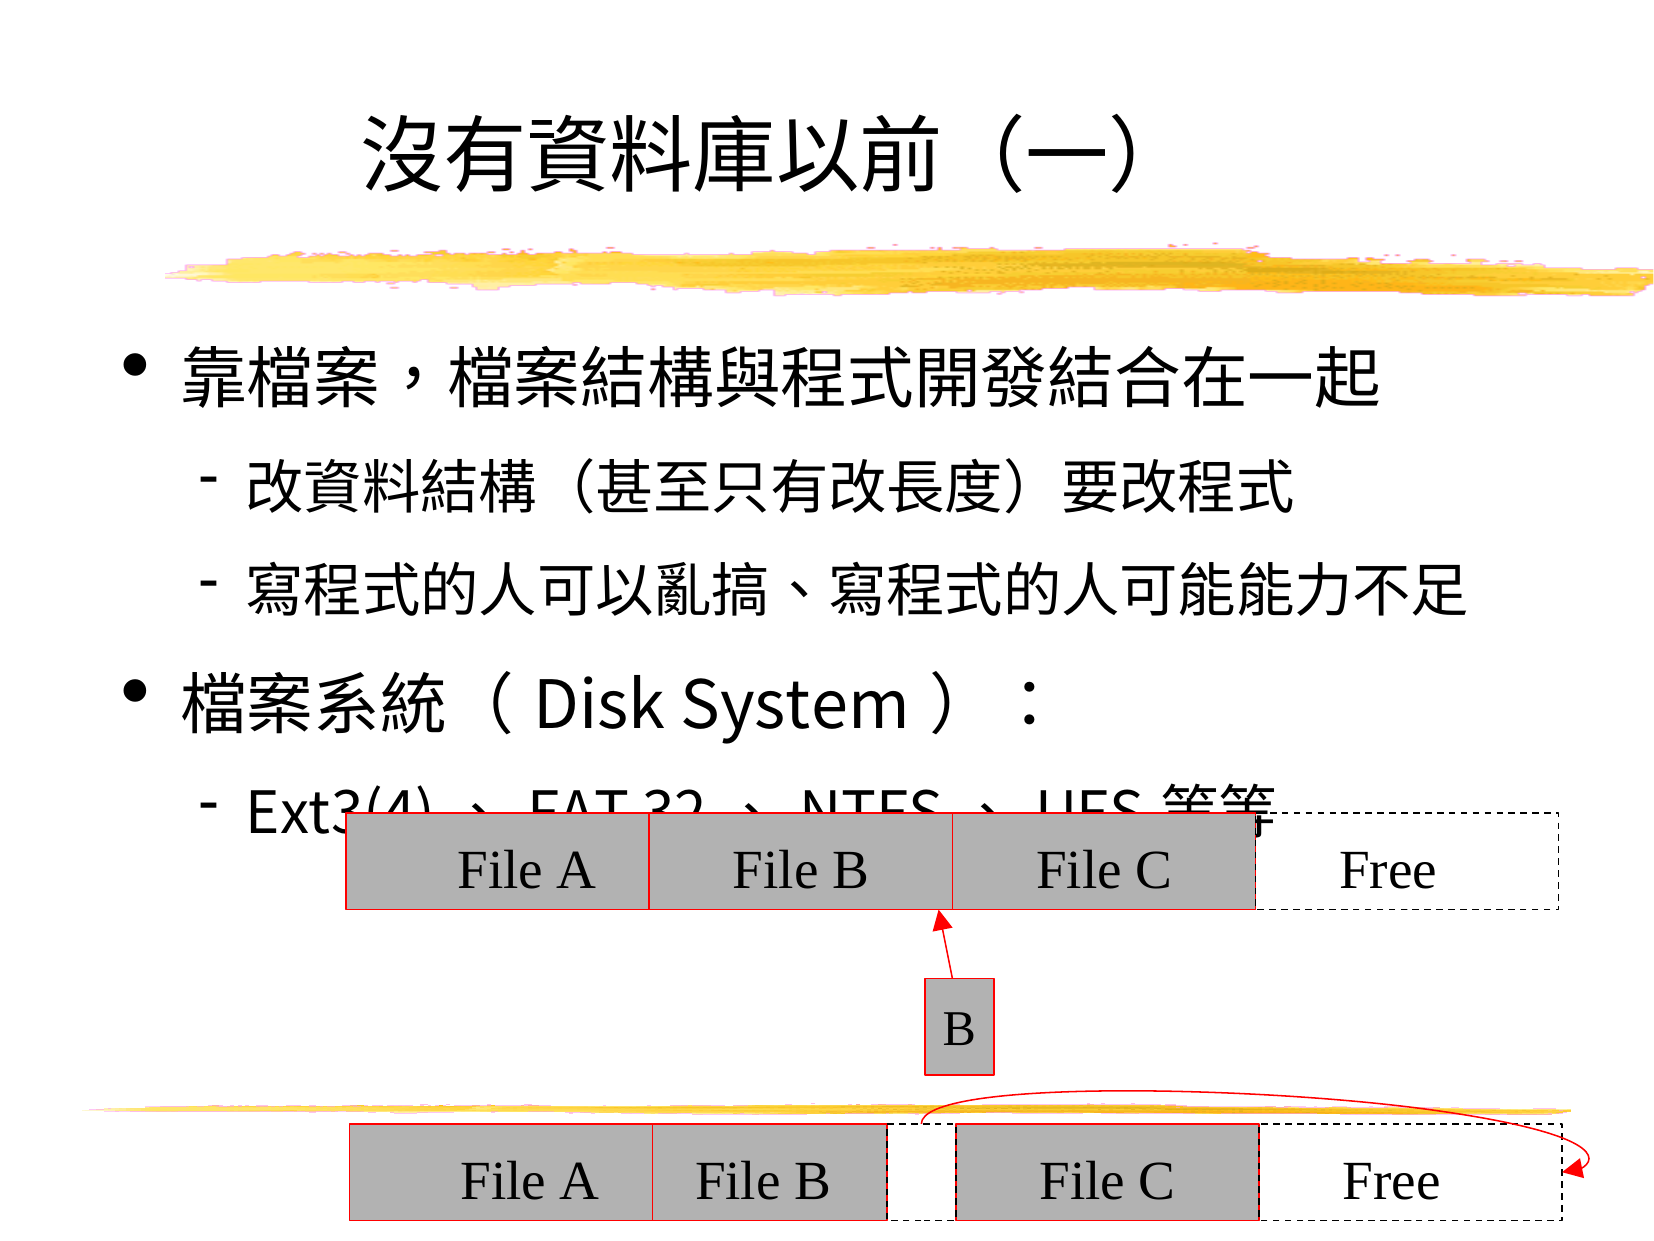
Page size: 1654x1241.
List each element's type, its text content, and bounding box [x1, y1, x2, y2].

title 沒有資料庫以前（一） [73, 39, 1479, 249]
picture [1381, 1102, 1571, 1117]
text_box File A [442, 826, 616, 910]
text_box File B [680, 1137, 850, 1221]
list 靠檔案，檔案結構與程式開發結合在一起 改資料結構（甚至只有改長度）要改程式 寫程式的人可以亂搞、寫程式的人可能能力不足 檔案系統（Disk System）： Ext3(4)、FAT 32、NTFS、UFS等等 [124, 316, 1530, 1062]
text_box File A [445, 1137, 619, 1221]
text_box Free [1324, 826, 1456, 910]
text_box [955, 1123, 1259, 1221]
picture [165, 237, 1654, 308]
text_box [346, 813, 1256, 910]
text_box File C [1024, 1137, 1195, 1221]
text_box [349, 1123, 887, 1221]
text_box File B [718, 826, 888, 910]
text_box B [924, 978, 994, 1075]
text_box Free [1327, 1137, 1460, 1221]
text_box File C [1021, 826, 1191, 910]
picture [927, 1102, 1466, 1117]
picture [82, 1102, 953, 1117]
